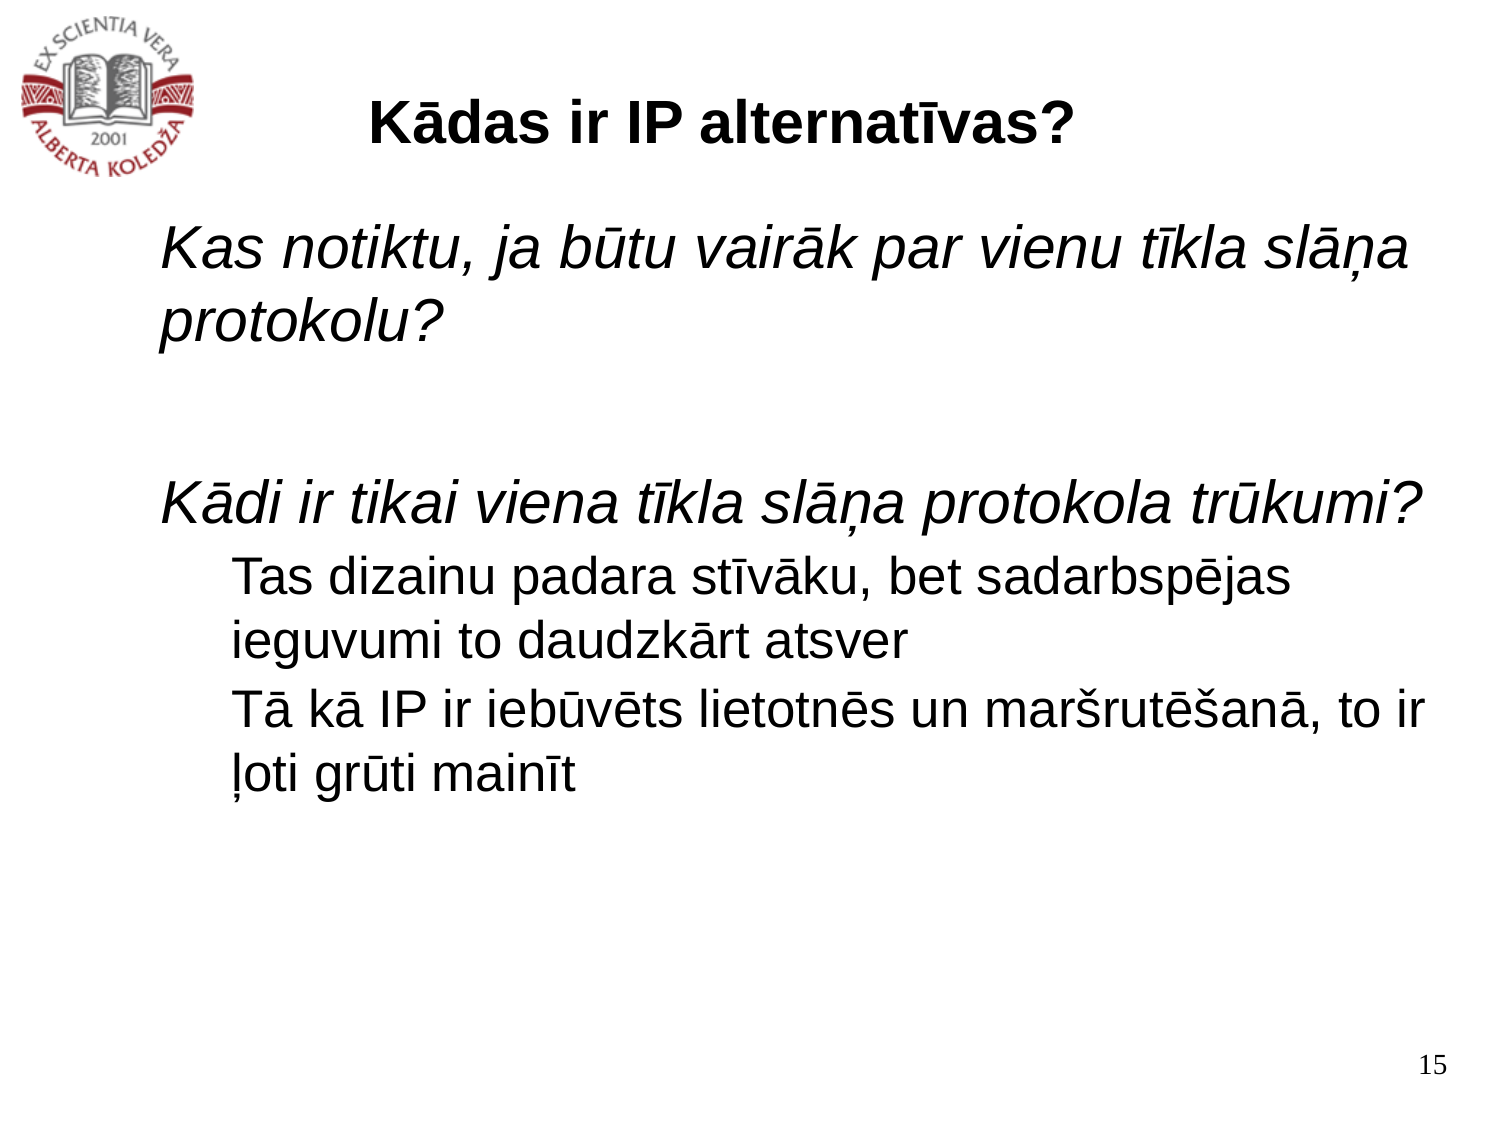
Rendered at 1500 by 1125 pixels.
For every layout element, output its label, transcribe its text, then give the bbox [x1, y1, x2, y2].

text_box <skaitlis> [1312, 1037, 1463, 1101]
list Kas notiktu, ja būtu vairāk par vienu tīkla slāņa protokolu? Kādi ir tikai viena tīkla slāņa protokola trūkumi? Tas dizainu padara stīvāku, bet sadarbspējas ieguvumi to daudzkārt atsver Tā kā IP ir iebūvēts lietotnēs un maršrutēšanā, to ir ļoti grūti mainīt [74, 200, 1463, 1101]
title Kādas ir IP alternatīvas? [50, 62, 1374, 175]
picture [21, 16, 194, 177]
